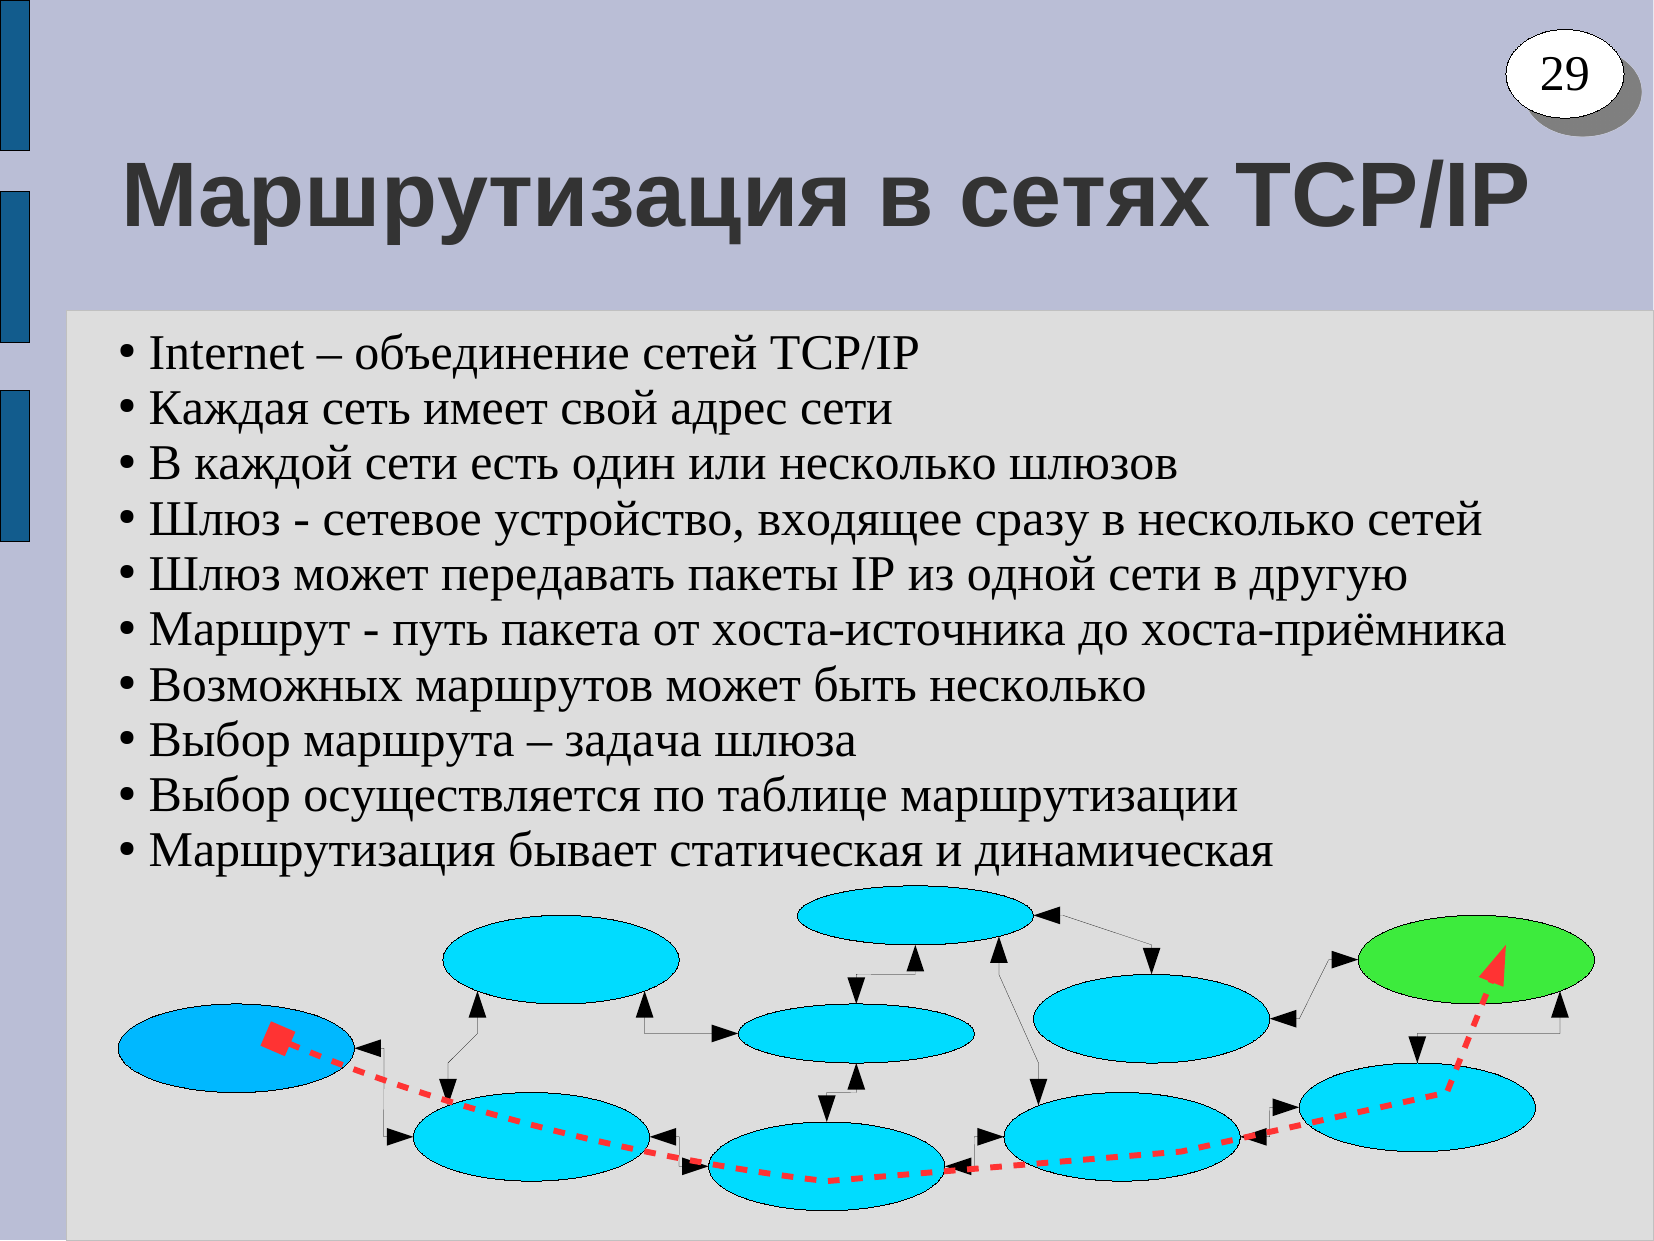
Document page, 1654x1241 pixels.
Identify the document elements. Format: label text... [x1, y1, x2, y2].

text_box [118, 1003, 355, 1093]
text_box [708, 1122, 945, 1211]
text_box [1358, 915, 1595, 1004]
text_box [442, 915, 680, 1004]
text_box [738, 1003, 975, 1064]
text_box [413, 1092, 650, 1182]
text_box [797, 885, 1034, 945]
text_box [1004, 1092, 1241, 1182]
text_box 29 [1505, 29, 1625, 119]
title Маршрутизация в сетях TCP/IP [121, 91, 1534, 299]
text_box [1033, 974, 1270, 1064]
text_box Internet – объединение сетей TCP/IP Каждая сеть имеет свой адрес сети В каждой сети есть один или несколько шлюзов Шлюз - сетевое устройство, входящее сразу в несколько сетей Шлюз может передавать пакеты IP из одной сети в другую Маршрут - путь пакета от хоста-источника до хоста-приёмника Возможных маршрутов может быть несколько Выбор маршрута – задача шлюза Выбор осуществляется по таблице маршрутизации Маршрутизация бывает статическая и динамическая [118, 324, 1625, 886]
text_box [1299, 1062, 1536, 1152]
